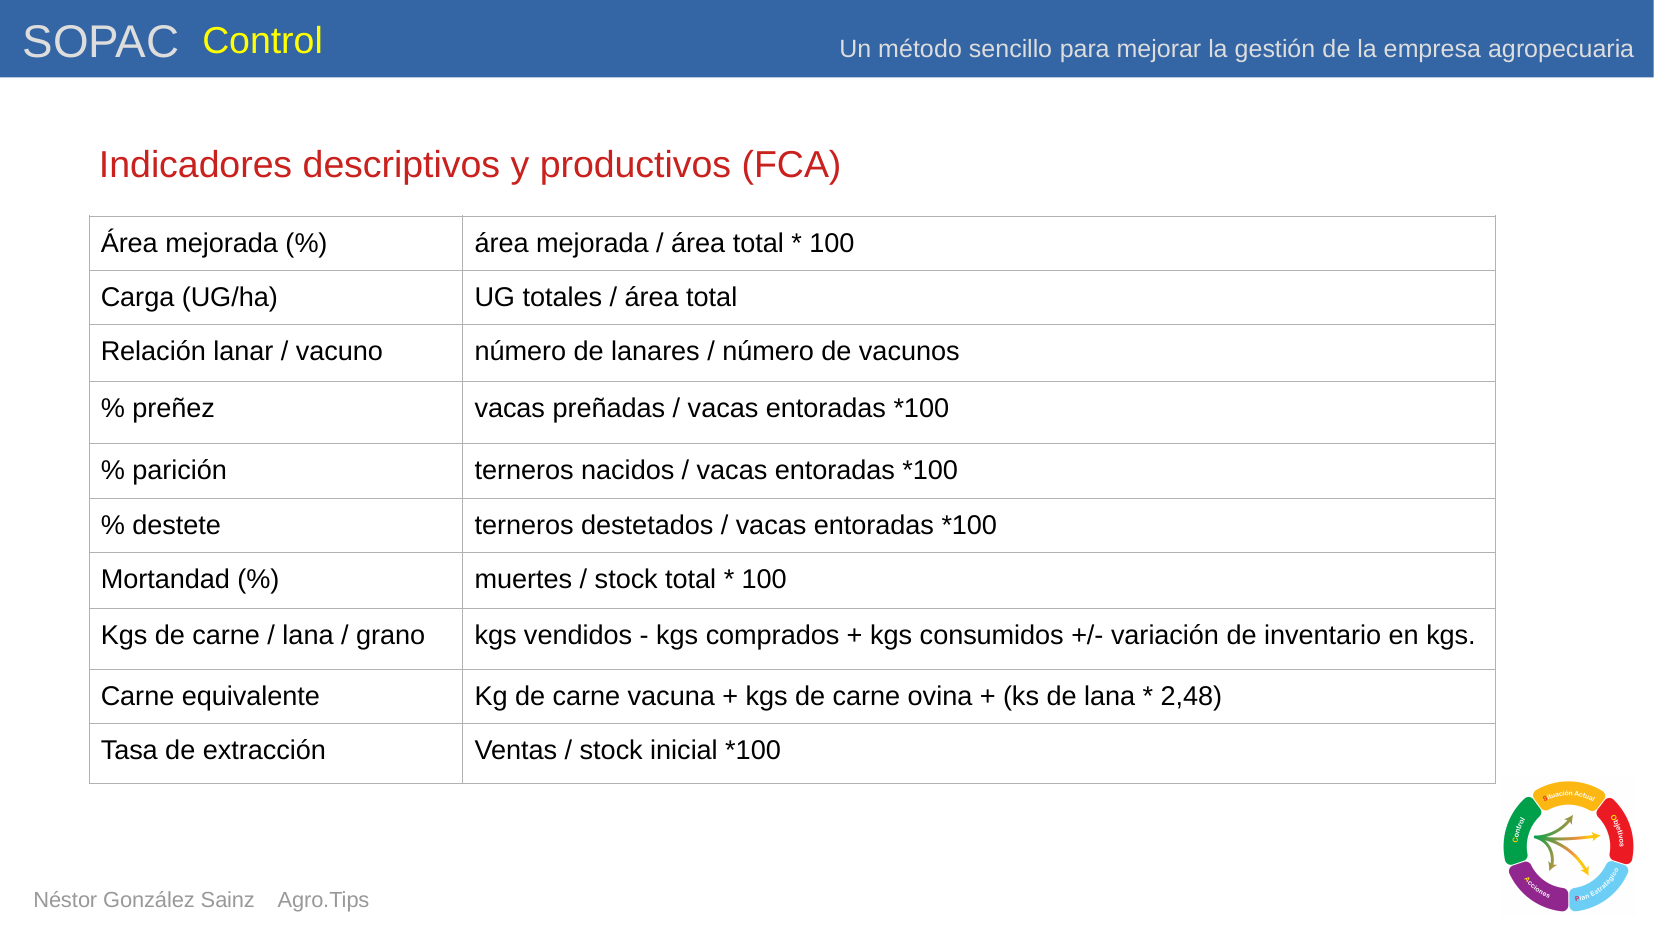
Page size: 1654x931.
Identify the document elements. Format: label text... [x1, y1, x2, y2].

table_cell Tasa de extracción [90, 724, 462, 783]
table_cell número de lanares / número de vacunos [463, 325, 1495, 381]
table_cell Carga (UG/ha) [90, 271, 462, 324]
table_cell terneros nacidos / vacas entoradas *100 [463, 444, 1495, 498]
table_cell Relación lanar / vacuno [90, 325, 462, 381]
table_cell % destete [90, 499, 462, 552]
table_cell Kgs de carne / lana / grano [90, 609, 462, 669]
text_box Control [187, 11, 376, 69]
table_cell Kg de carne vacuna + kgs de carne ovina + (ks de lana * 2,48) [463, 670, 1495, 723]
table_cell Carne equivalente [90, 670, 462, 723]
table_cell % parición [90, 444, 462, 498]
table_cell kgs vendidos - kgs comprados + kgs consumidos +/- variación de inventario en kgs. [463, 609, 1495, 669]
table_header área mejorada / área total * 100 [463, 217, 1495, 270]
text_box Indicadores descriptivos y productivos (FCA) [84, 136, 958, 194]
table_cell UG totales / área total [463, 271, 1495, 324]
table_header Área mejorada (%) [90, 217, 462, 270]
picture [1500, 776, 1637, 917]
table_cell muertes / stock total * 100 [463, 553, 1495, 608]
table_cell Ventas / stock inicial *100 [463, 724, 1495, 783]
table_cell % preñez [90, 382, 462, 443]
table_cell terneros destetados / vacas entoradas *100 [463, 499, 1495, 552]
table_cell vacas preñadas / vacas entoradas *100 [463, 382, 1495, 443]
table_cell Mortandad (%) [90, 553, 462, 608]
